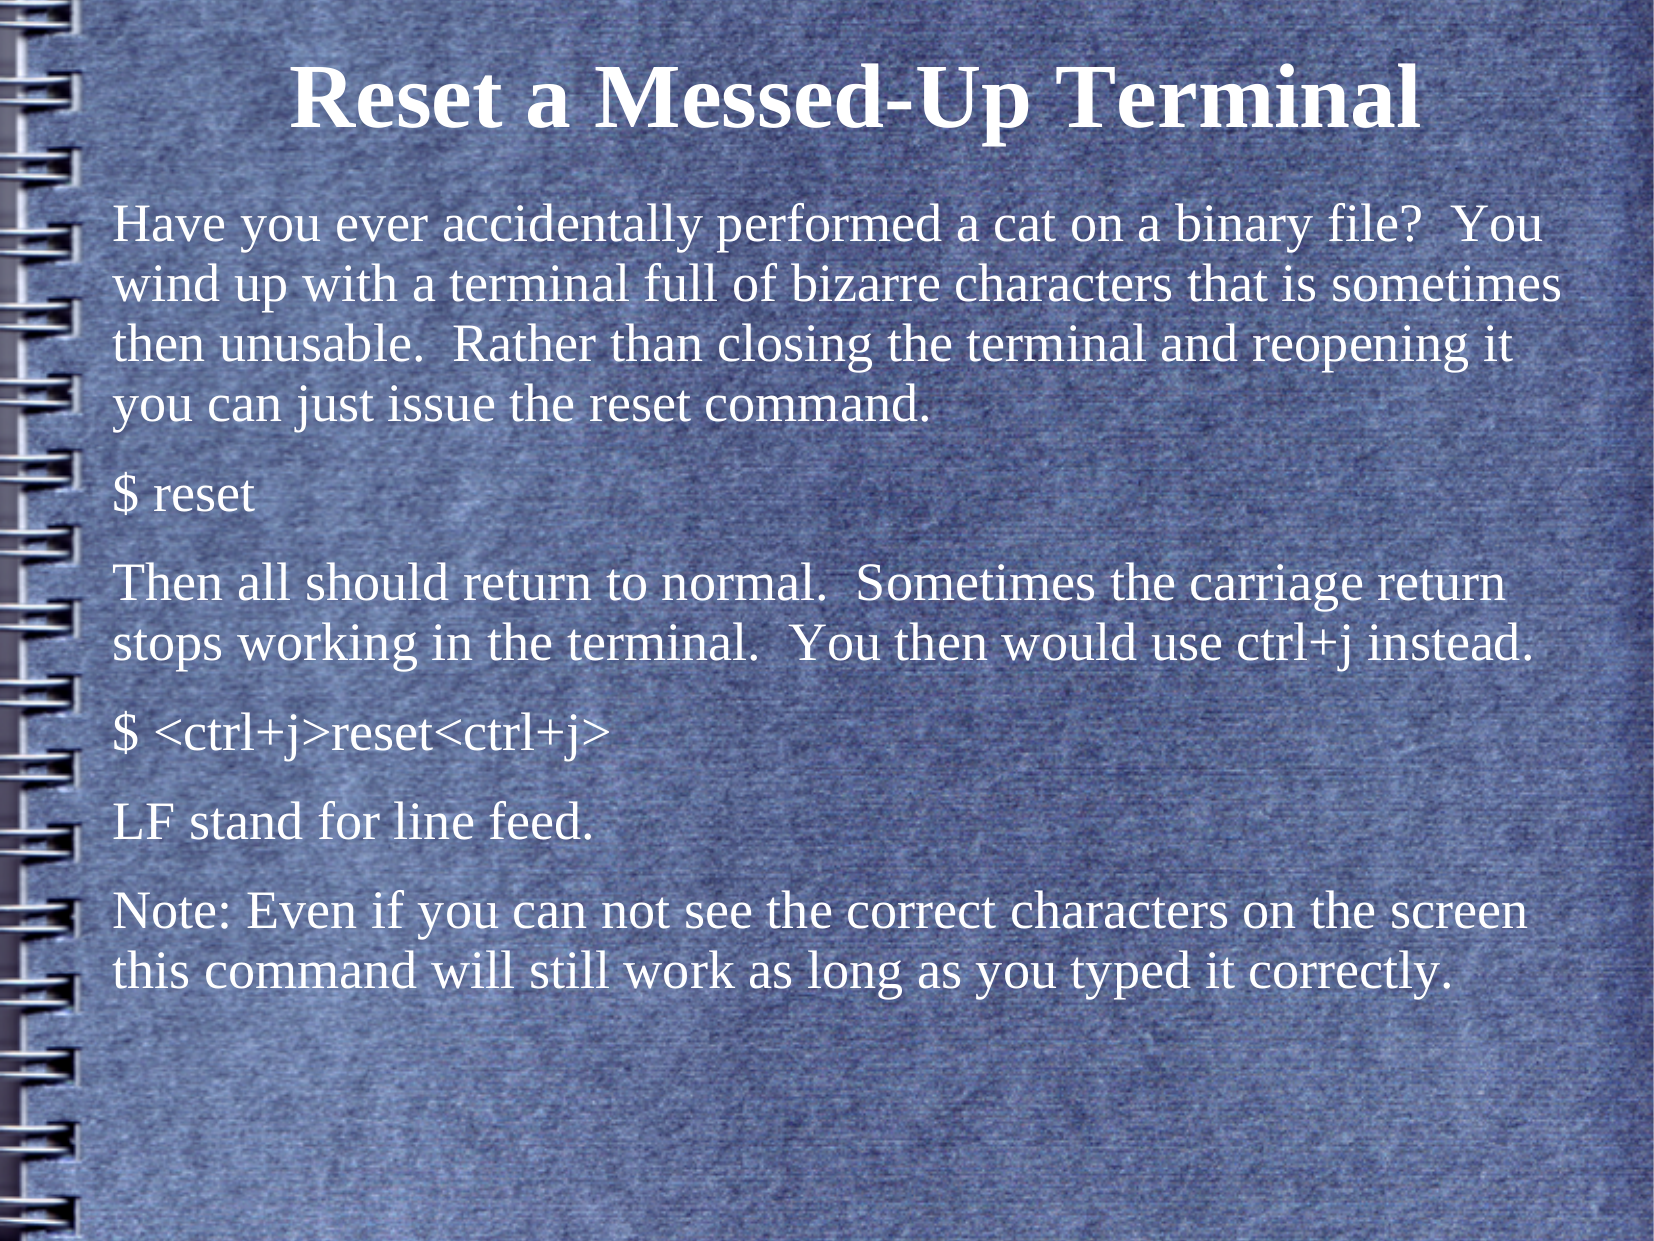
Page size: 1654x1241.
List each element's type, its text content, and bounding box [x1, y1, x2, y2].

picture [0, 0, 1654, 1241]
list Have you ever accidentally performed a cat on a binary file? You wind up with a terminal full of bizarre characters that is sometimes then unusable. Rather than closing the terminal and reopening it you can just issue the reset command. $ reset Then all should return to normal. Sometimes the carriage return stops working in the terminal. You then would use ctrl+j instead. $ <ctrl+j>reset<ctrl+j> LF stand for line feed. Note: Even if you can not see the correct characters on the screen this command will still work as long as you typed it correctly. [112, 193, 1601, 1169]
title Reset a Messed-Up Terminal [112, 0, 1601, 193]
